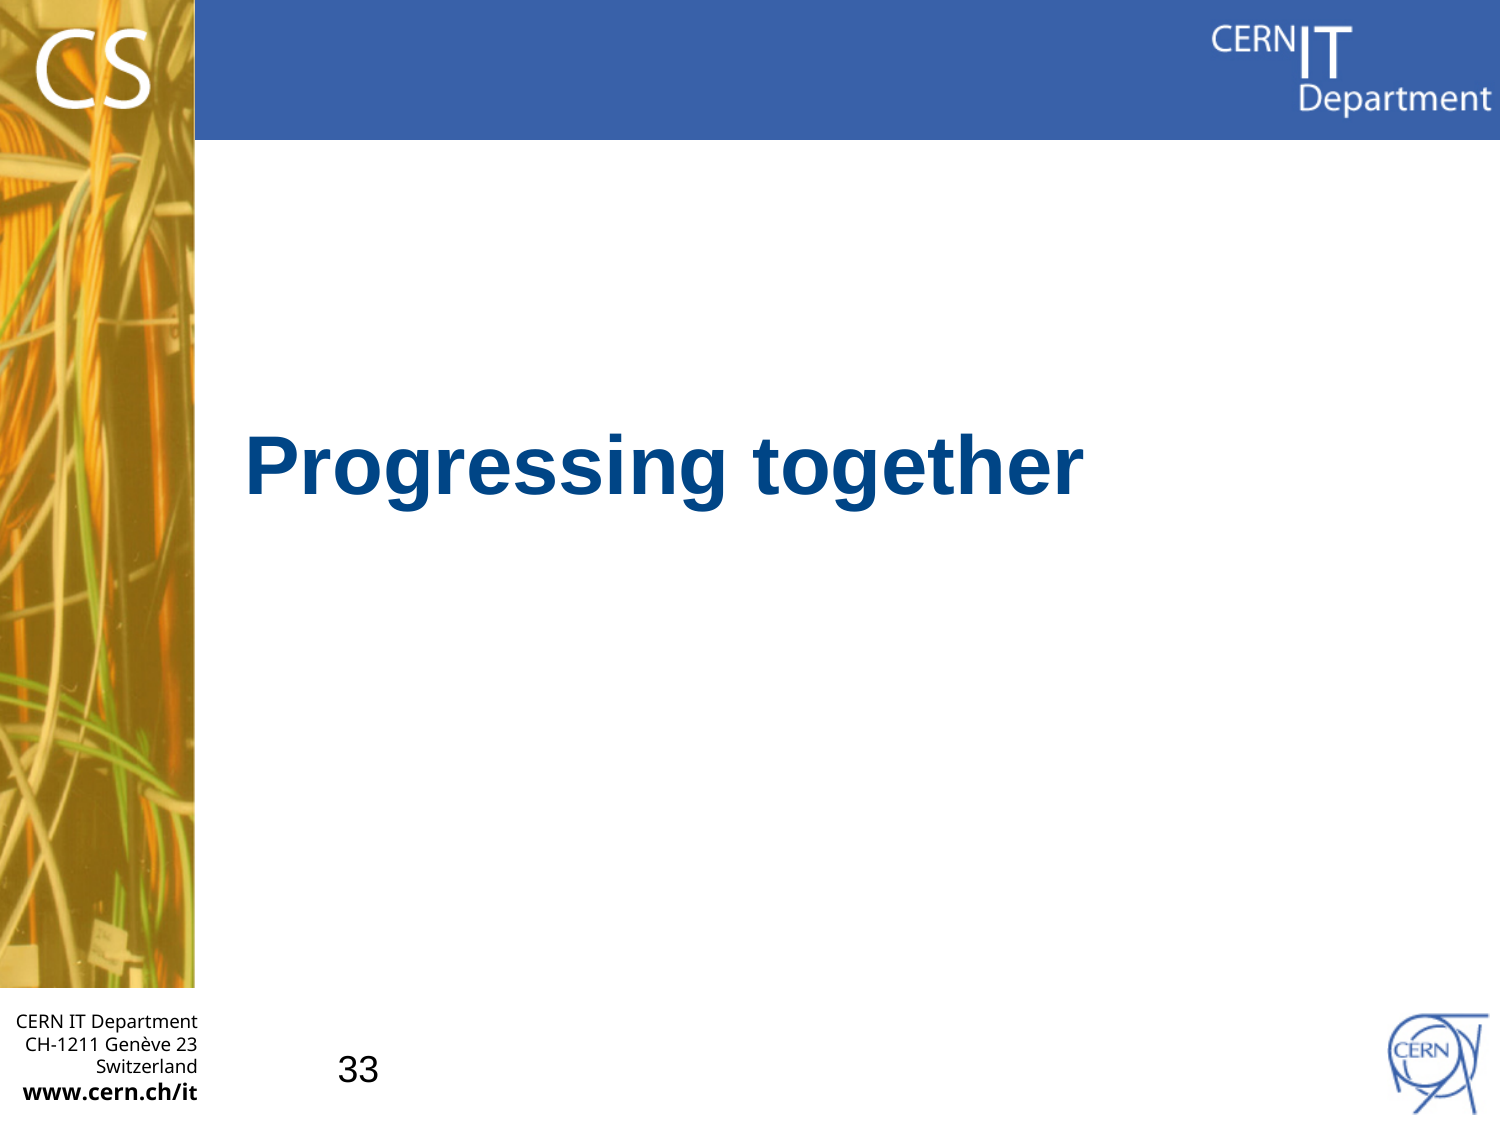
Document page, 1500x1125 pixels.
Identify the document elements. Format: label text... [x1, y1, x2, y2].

list Progressing together [224, 174, 1463, 988]
picture [1387, 1012, 1490, 1115]
picture [0, 0, 1500, 988]
